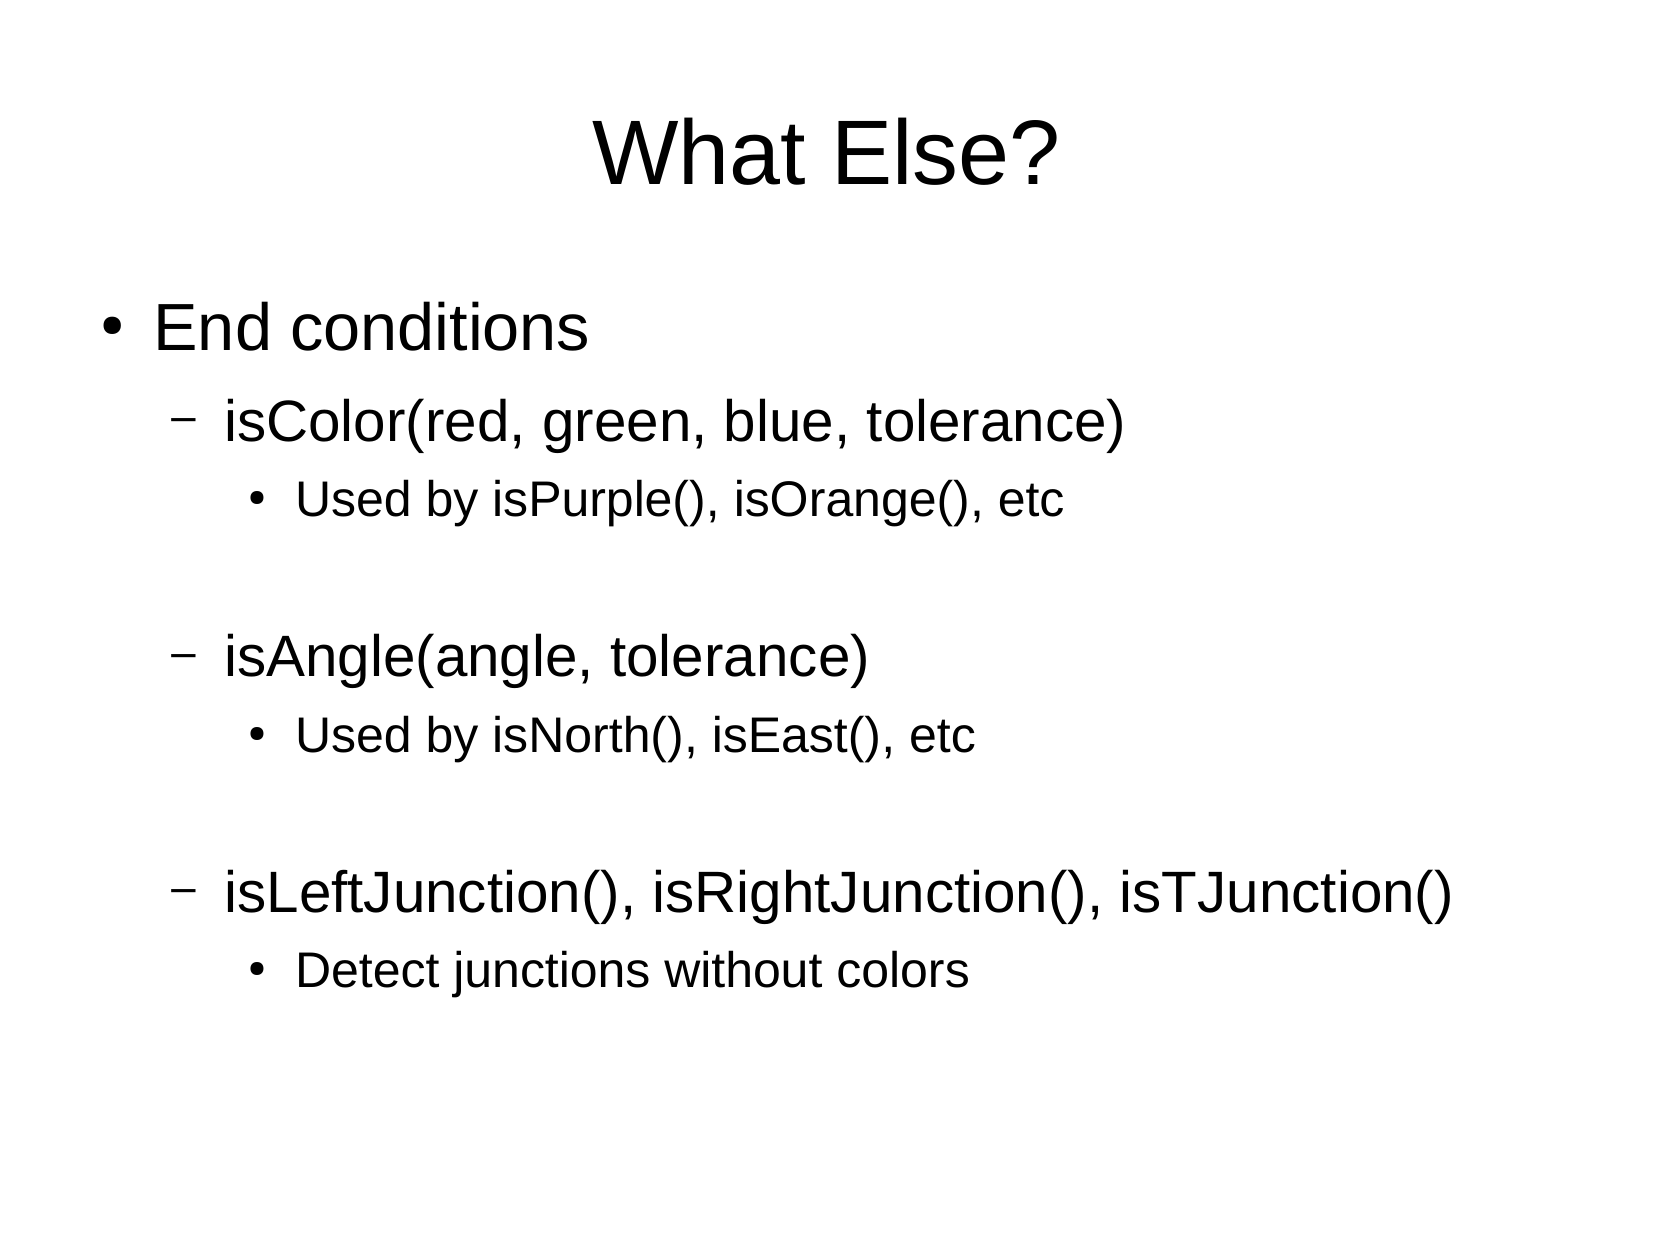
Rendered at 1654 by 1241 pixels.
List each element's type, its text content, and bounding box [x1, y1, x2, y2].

title What Else? [82, 49, 1571, 257]
list End conditions isColor(red, green, blue, tolerance) Used by isPurple(), isOrange(), etc isAngle(angle, tolerance) Used by isNorth(), isEast(), etc isLeftJunction(), isRightJunction(), isTJunction() Detect junctions without colors [82, 290, 1571, 1111]
